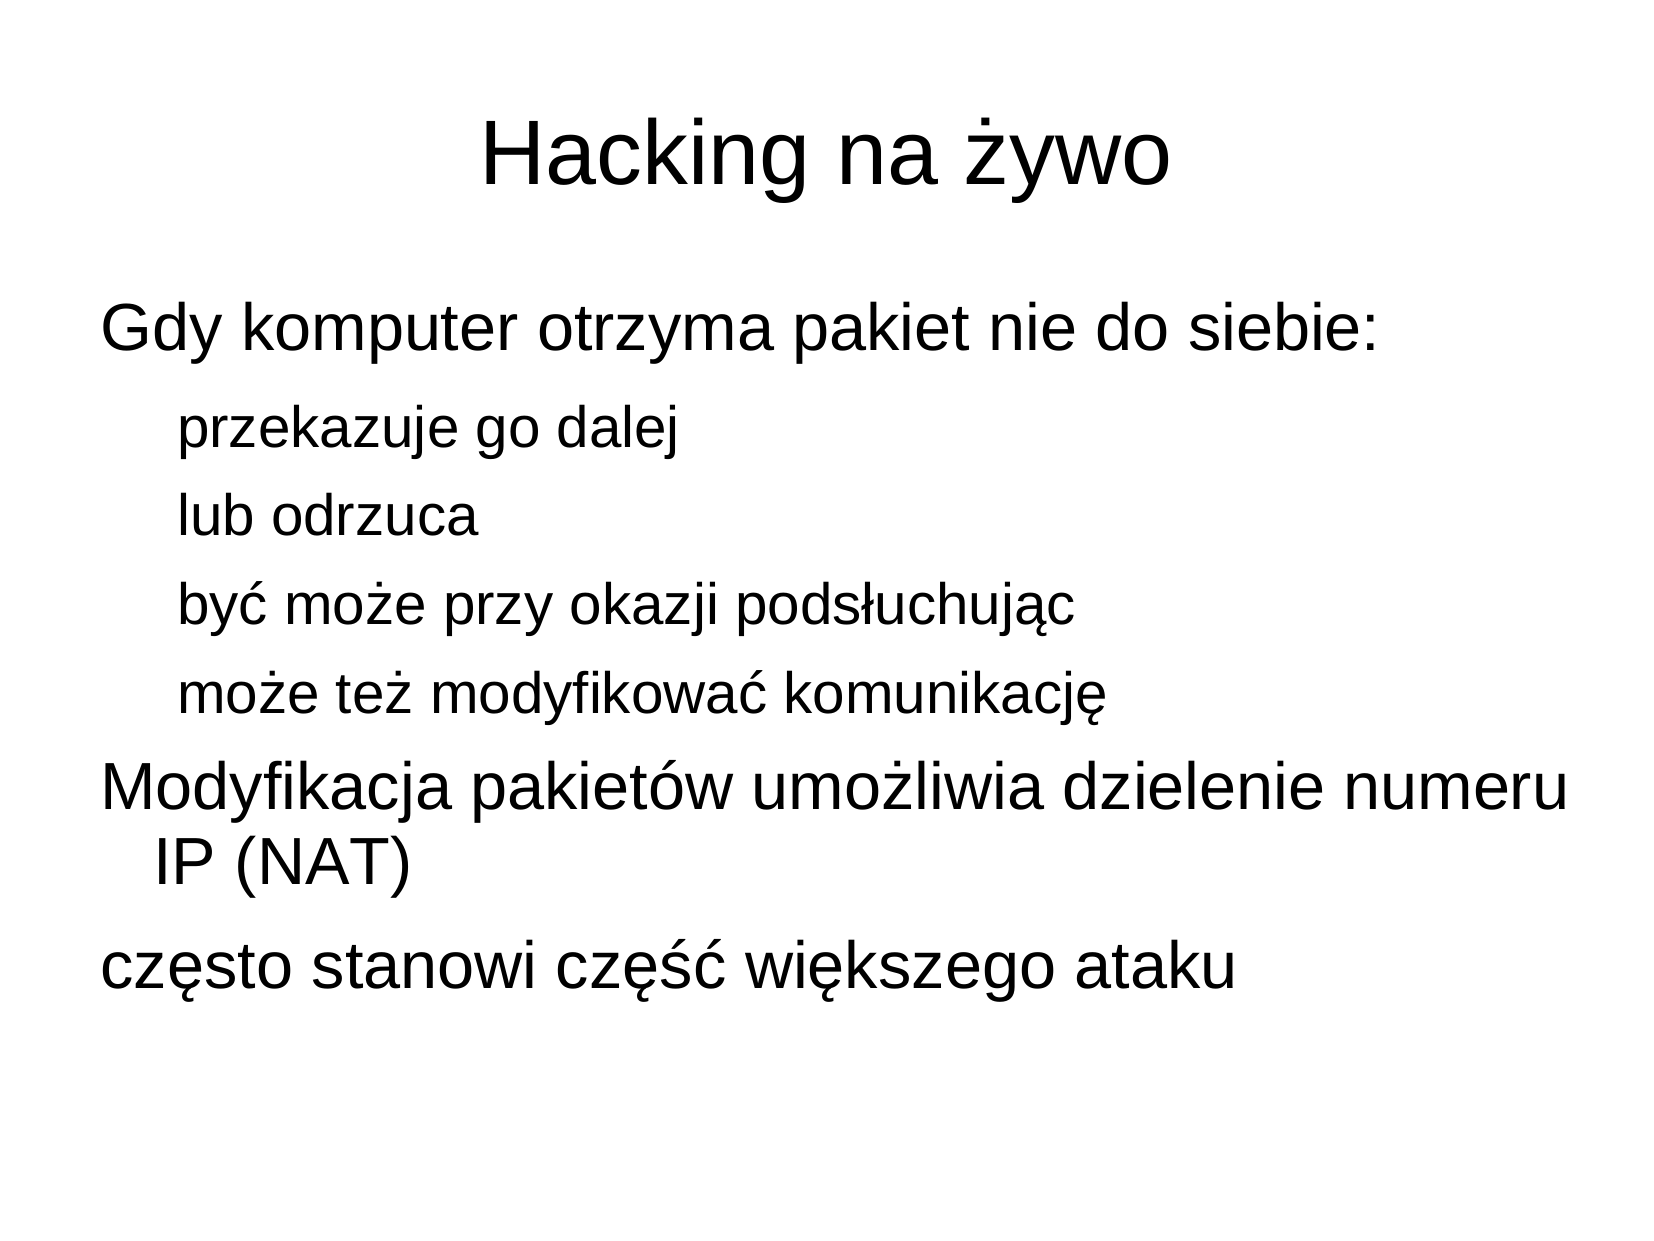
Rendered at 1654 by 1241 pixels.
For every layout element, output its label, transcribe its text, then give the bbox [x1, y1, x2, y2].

list Gdy komputer otrzyma pakiet nie do siebie: przekazuje go dalej lub odrzuca być może przy okazji podsłuchując może też modyfikować komunikację Modyfikacja pakietów umożliwia dzielenie numeru IP (NAT) często stanowi część większego ataku [82, 290, 1571, 1094]
title Hacking na żywo [82, 56, 1571, 250]
